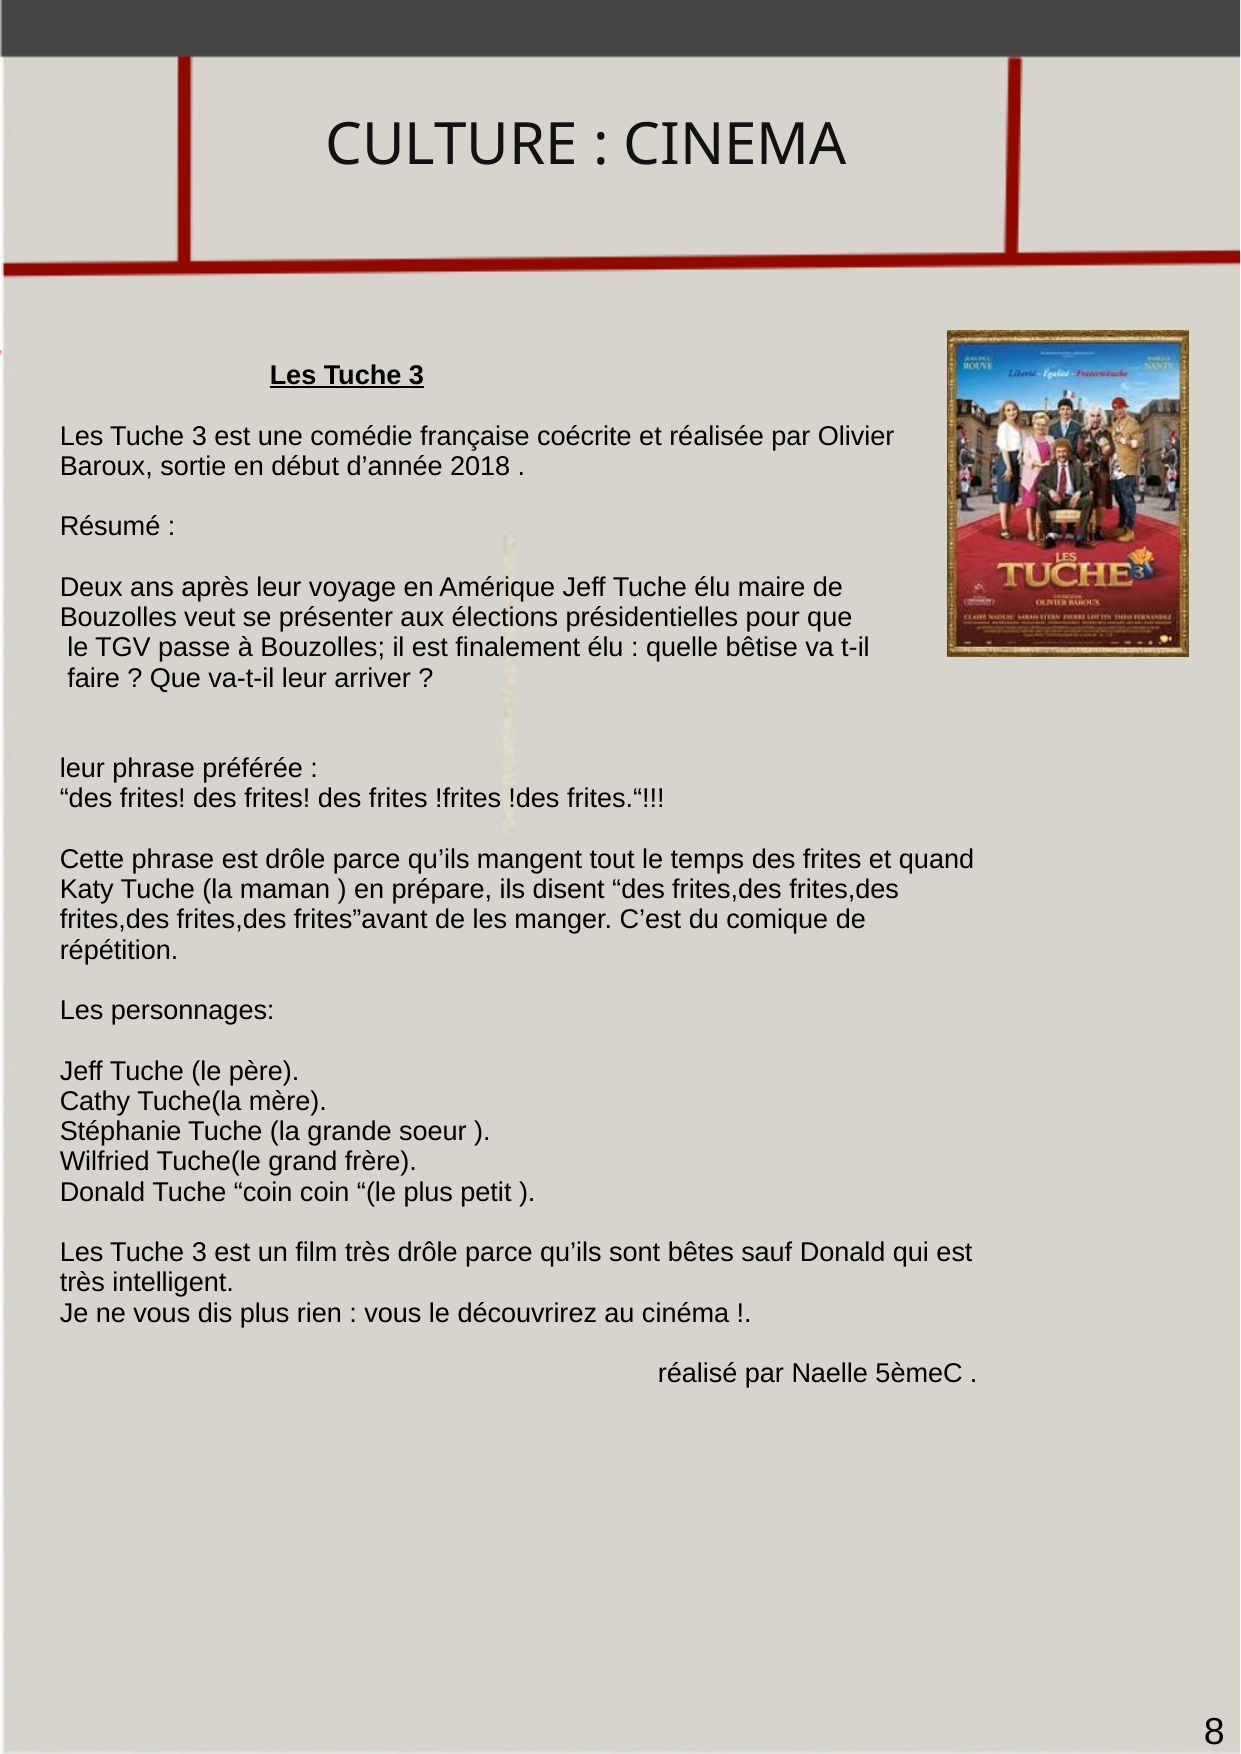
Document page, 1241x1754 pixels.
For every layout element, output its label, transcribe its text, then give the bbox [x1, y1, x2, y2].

text_box CULTURE : CINEMA [286, 106, 886, 178]
text_box Les Tuche 3 Les Tuche 3 est une comédie française coécrite et réalisée par Olivier Baroux, sortie en début d’année 2018 . Résumé : Deux ans après leur voyage en Amérique Jeff Tuche élu maire de Bouzolles veut se présenter aux élections présidentielles pour que le TGV passe à Bouzolles; il est finalement élu : quelle bêtise va t-il faire ? Que va-t-il leur arriver ? leur phrase préférée : “des frites! des frites! des frites !frites !des frites.“!!! Cette phrase est drôle parce qu’ils mangent tout le temps des frites et quand Katy Tuche (la maman ) en prépare, ils disent “des frites,des frites,des frites,des frites,des frites”avant de les manger. C’est du comique de répétition. Les personnages: Jeff Tuche (le père). Cathy Tuche(la mère). Stéphanie Tuche (la grande soeur ). Wilfried Tuche(le grand frère). Donald Tuche “coin coin “(le plus petit ). Les Tuche 3 est un film très drôle parce qu’ils sont bêtes sauf Donald qui est très intelligent. Je ne vous dis plus rien : vous le découvrirez au cinéma !. réalisé par Naelle 5èmeC . [45, 352, 993, 1501]
text_box 8 [1189, 1703, 1241, 1754]
picture [0, 0, 1241, 1754]
